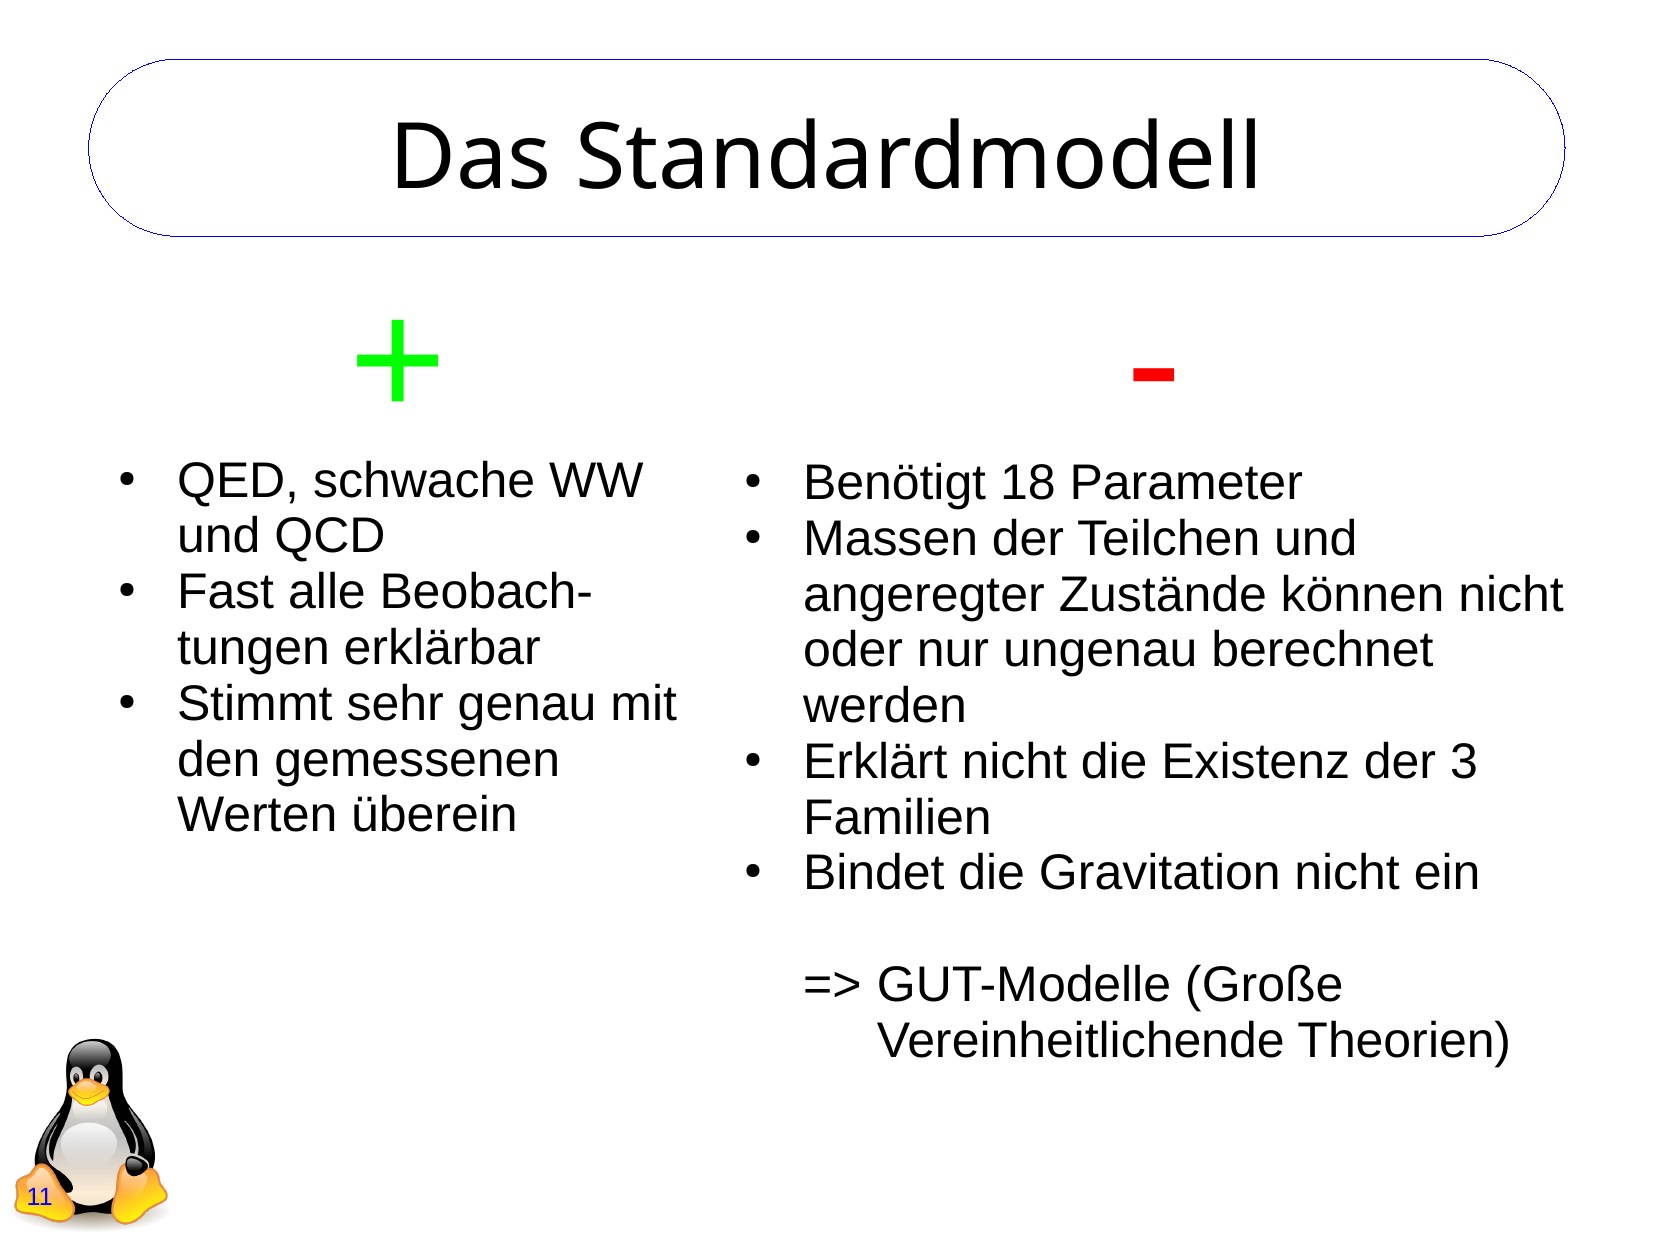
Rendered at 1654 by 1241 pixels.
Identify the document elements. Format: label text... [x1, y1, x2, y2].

text_box + QED, schwache WW und QCD Fast alle Beobach-tungen erklärbar Stimmt sehr genau mit den gemessenen Werten überein [118, 265, 686, 1070]
text_box - Benötigt 18 Parameter Massen der Teilchen und angeregter Zustände können nicht oder nur ungenau berechnet werden Erklärt nicht die Existenz der 3 Familien Bindet die Gravitation nicht ein => GUT-Modelle (Große Vereinheitlichende Theorien) [744, 268, 1577, 1072]
picture [2, 1030, 178, 1241]
title Das Standardmodell [82, 56, 1571, 250]
